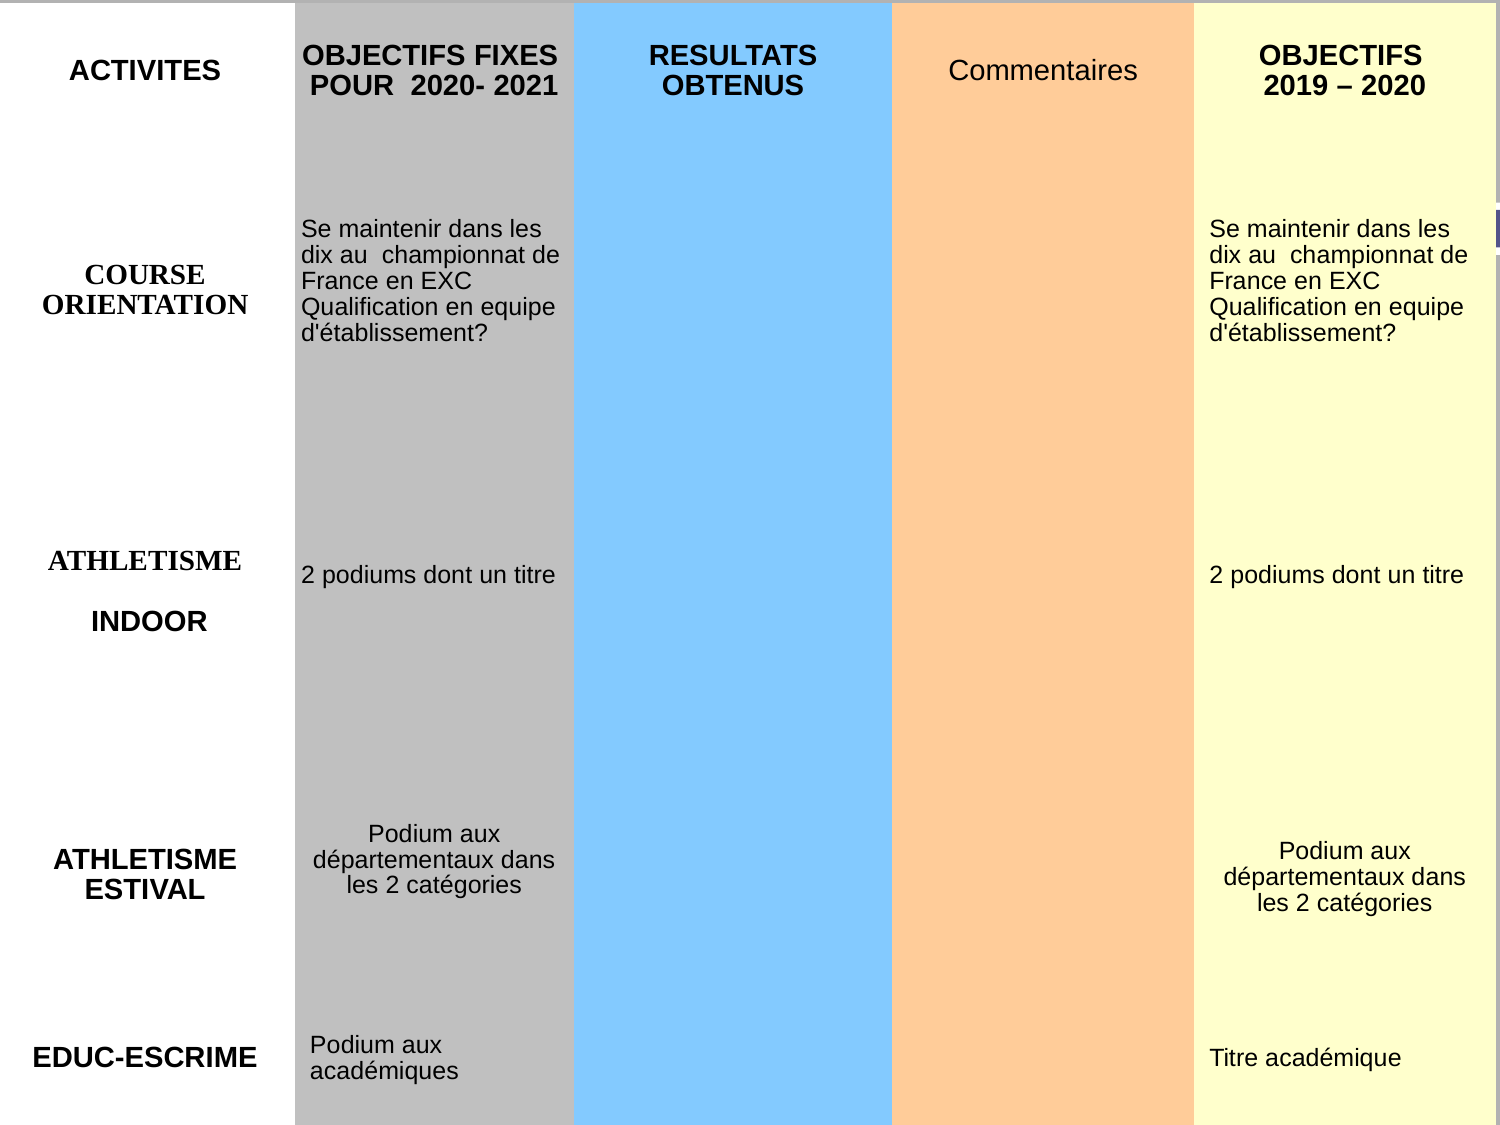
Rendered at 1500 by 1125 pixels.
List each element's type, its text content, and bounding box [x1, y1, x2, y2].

table_cell Podium aux académiques [295, 990, 574, 1125]
table_cell ATHLETISME ESTIVAL [0, 726, 295, 990]
table_cell [574, 990, 892, 1125]
table_cell [892, 216, 1194, 424]
table_cell Podium aux départementaux dans les 2 catégories [1194, 726, 1496, 990]
table_cell [892, 137, 1194, 216]
table_header OBJECTIFS 2019 – 2020 [1194, 3, 1496, 137]
table_cell [892, 726, 1194, 990]
table_cell EDUC-ESCRIME [0, 990, 295, 1125]
table_cell Se maintenir dans les dix au championnat de France en EXC Qualification en equipe d'établissement? [295, 137, 574, 424]
table_header RESULTATS OBTENUS [574, 3, 892, 137]
table_header Commentaires [892, 3, 1194, 137]
table_cell COURSE ORIENTATION [0, 137, 295, 424]
table_cell [892, 424, 1194, 726]
table_cell Podium aux départementaux dans les 2 catégories [295, 726, 574, 990]
table_cell Titre académique [1194, 990, 1496, 1125]
table_header OBJECTIFS FIXES POUR 2020- 2021 [295, 3, 574, 137]
table_cell 2 podiums dont un titre [1194, 424, 1496, 726]
table_cell ATHLETISME INDOOR [0, 424, 295, 726]
table_cell [574, 424, 892, 726]
table_cell [892, 990, 1194, 1125]
table_header ACTIVITES [0, 3, 295, 137]
table_cell [574, 137, 892, 424]
table_cell Se maintenir dans les dix au championnat de France en EXC Qualification en equipe d'établissement? [1194, 137, 1496, 424]
table_cell [574, 726, 892, 990]
table_cell 2 podiums dont un titre [295, 424, 574, 726]
